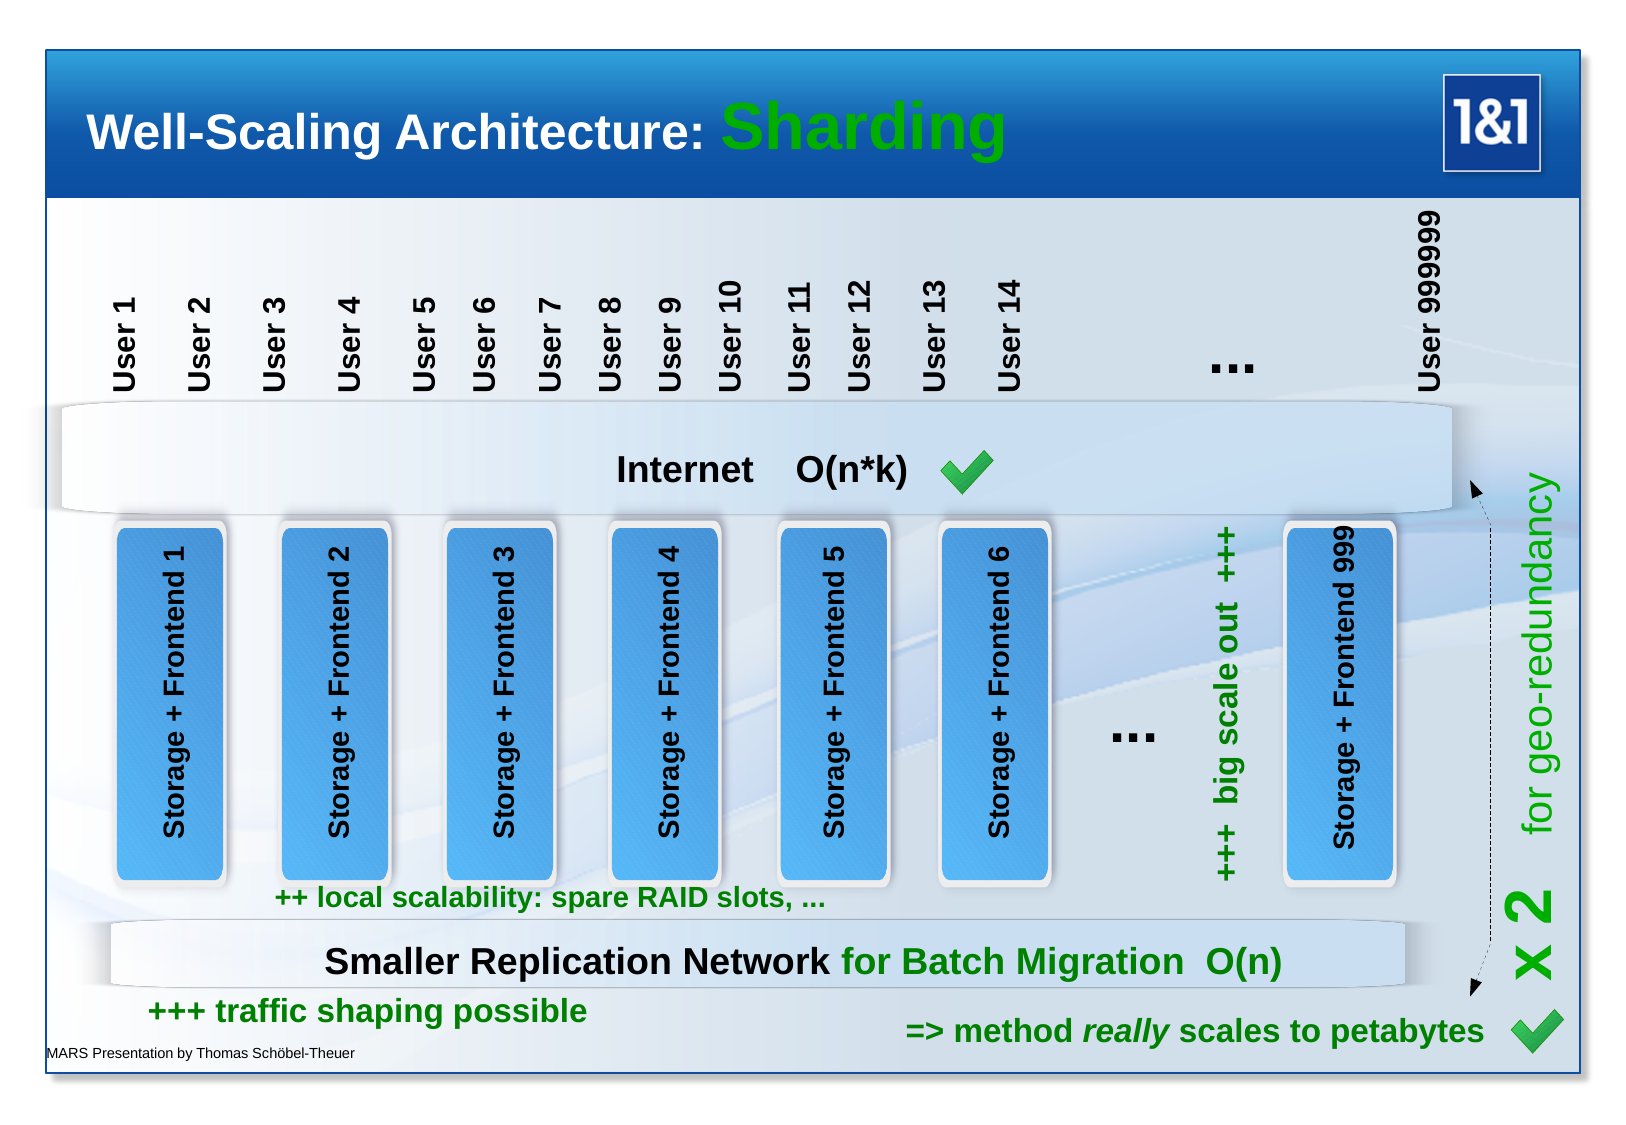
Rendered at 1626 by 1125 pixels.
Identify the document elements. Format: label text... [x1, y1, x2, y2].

text_box Storage + Frontend 4 [645, 522, 706, 855]
text_box ... [1194, 313, 1302, 394]
text_box Storage + Frontend 3 [480, 522, 541, 855]
text_box +++ big scale out +++ [1200, 510, 1252, 898]
text_box User 11 [774, 213, 835, 409]
text_box ++ local scalability: spare RAID slots, ... [259, 873, 916, 917]
text_box User 1 [99, 213, 160, 409]
text_box Internet O(n*k) [601, 441, 930, 499]
text_box User 9 [646, 213, 706, 409]
text_box Storage + Frontend 6 [975, 522, 1036, 855]
text_box Storage + Frontend 2 [315, 522, 376, 855]
text_box Storage + Frontend 5 [810, 522, 871, 855]
picture [7, 48, 1597, 1090]
text_box User 10 [706, 213, 766, 409]
text_box User 14 [984, 213, 1045, 409]
text_box User 5 [399, 213, 460, 409]
text_box User 13 [909, 213, 970, 409]
text_box x 2 for geo-redundancy [1483, 457, 1574, 997]
text_box User 12 [835, 213, 895, 409]
text_box User 999999 [1404, 195, 1465, 397]
title Well-Scaling Architecture: Sharding [86, 51, 1416, 196]
text_box => method really scales to petabytes [890, 1005, 1501, 1057]
text_box Storage + Frontend 1 [150, 522, 211, 855]
text_box User 4 [324, 213, 385, 409]
text_box User 7 [525, 213, 586, 409]
text_box User 3 [249, 213, 310, 409]
text_box Smaller Replication Network for Batch Migration O(n) [309, 933, 1300, 991]
text_box Storage + Frontend 999 [1320, 499, 1381, 866]
text_box User 6 [460, 213, 520, 409]
text_box +++ traffic shaping possible [132, 985, 604, 1038]
text_box User 2 [174, 213, 235, 409]
text_box User 8 [586, 213, 646, 409]
footer MARS Presentation by Thomas Schöbel-Theuer [46, 1025, 561, 1081]
text_box ... [1095, 682, 1200, 765]
